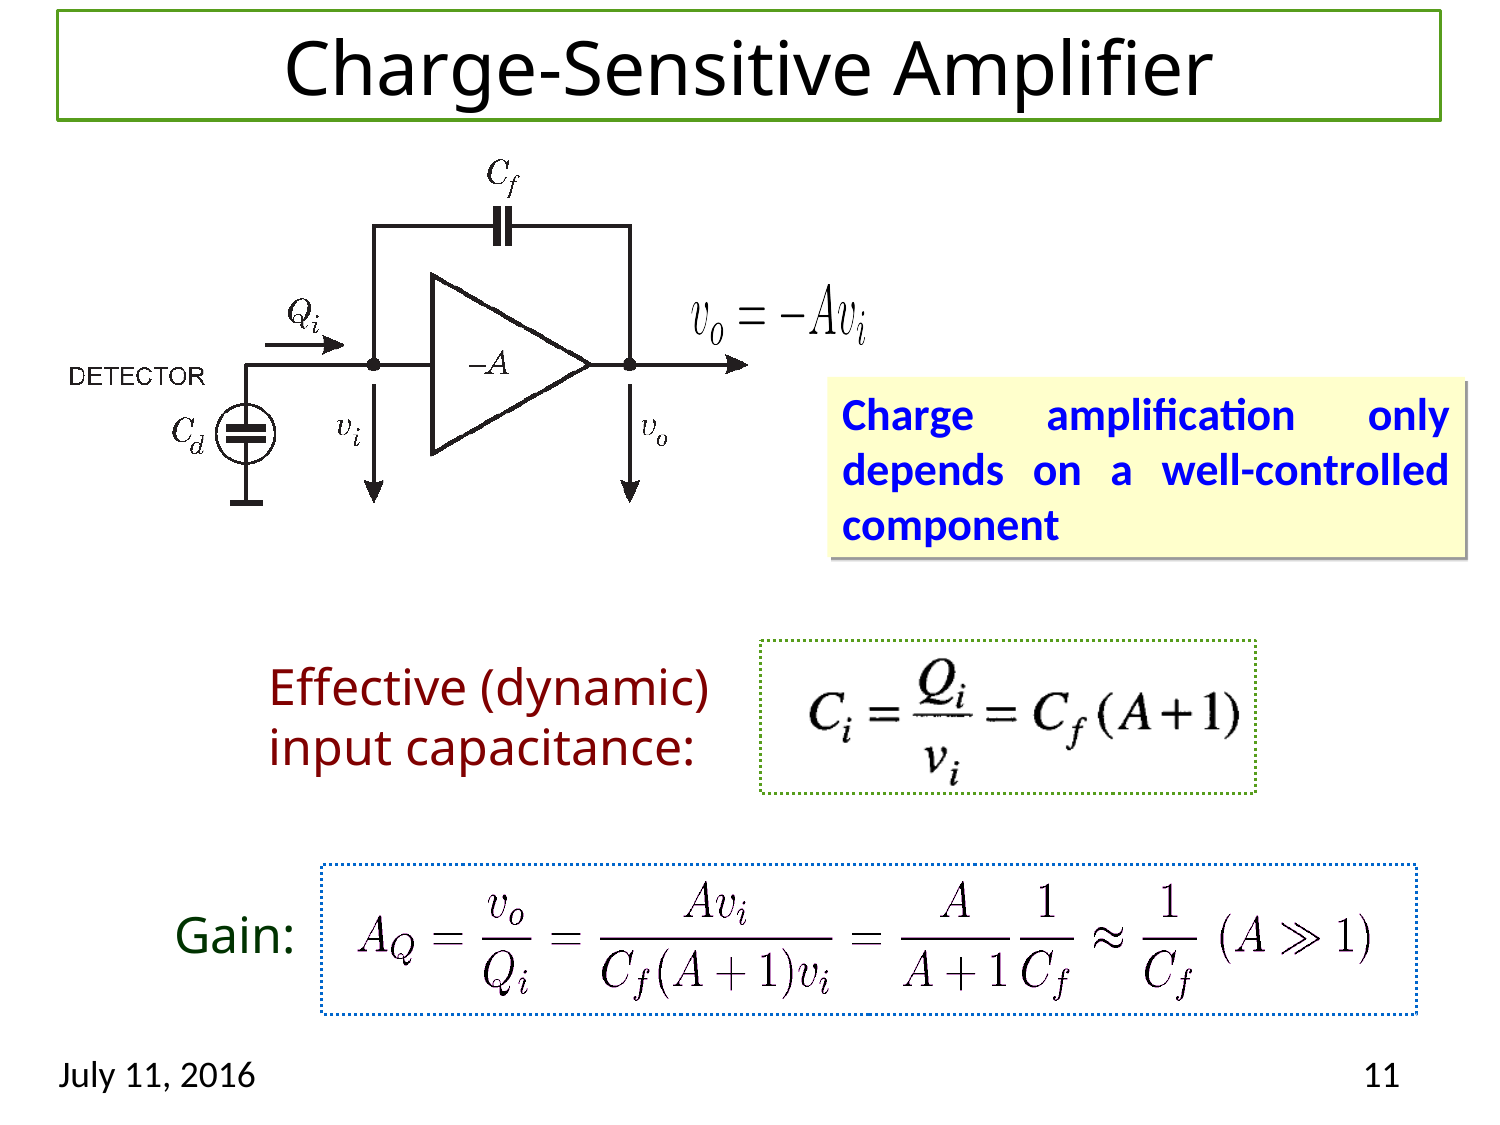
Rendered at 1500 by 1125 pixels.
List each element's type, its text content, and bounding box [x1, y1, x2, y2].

title Gain: [157, 878, 371, 989]
picture [352, 879, 1376, 1006]
title Charge-Sensitive Amplifier [57, 10, 1441, 121]
text_box Charge amplification only depends on a well-controlled component [827, 376, 1465, 558]
picture [4, 157, 871, 564]
title Effective (dynamic) input capacitance: [252, 645, 849, 785]
picture [762, 641, 1255, 792]
